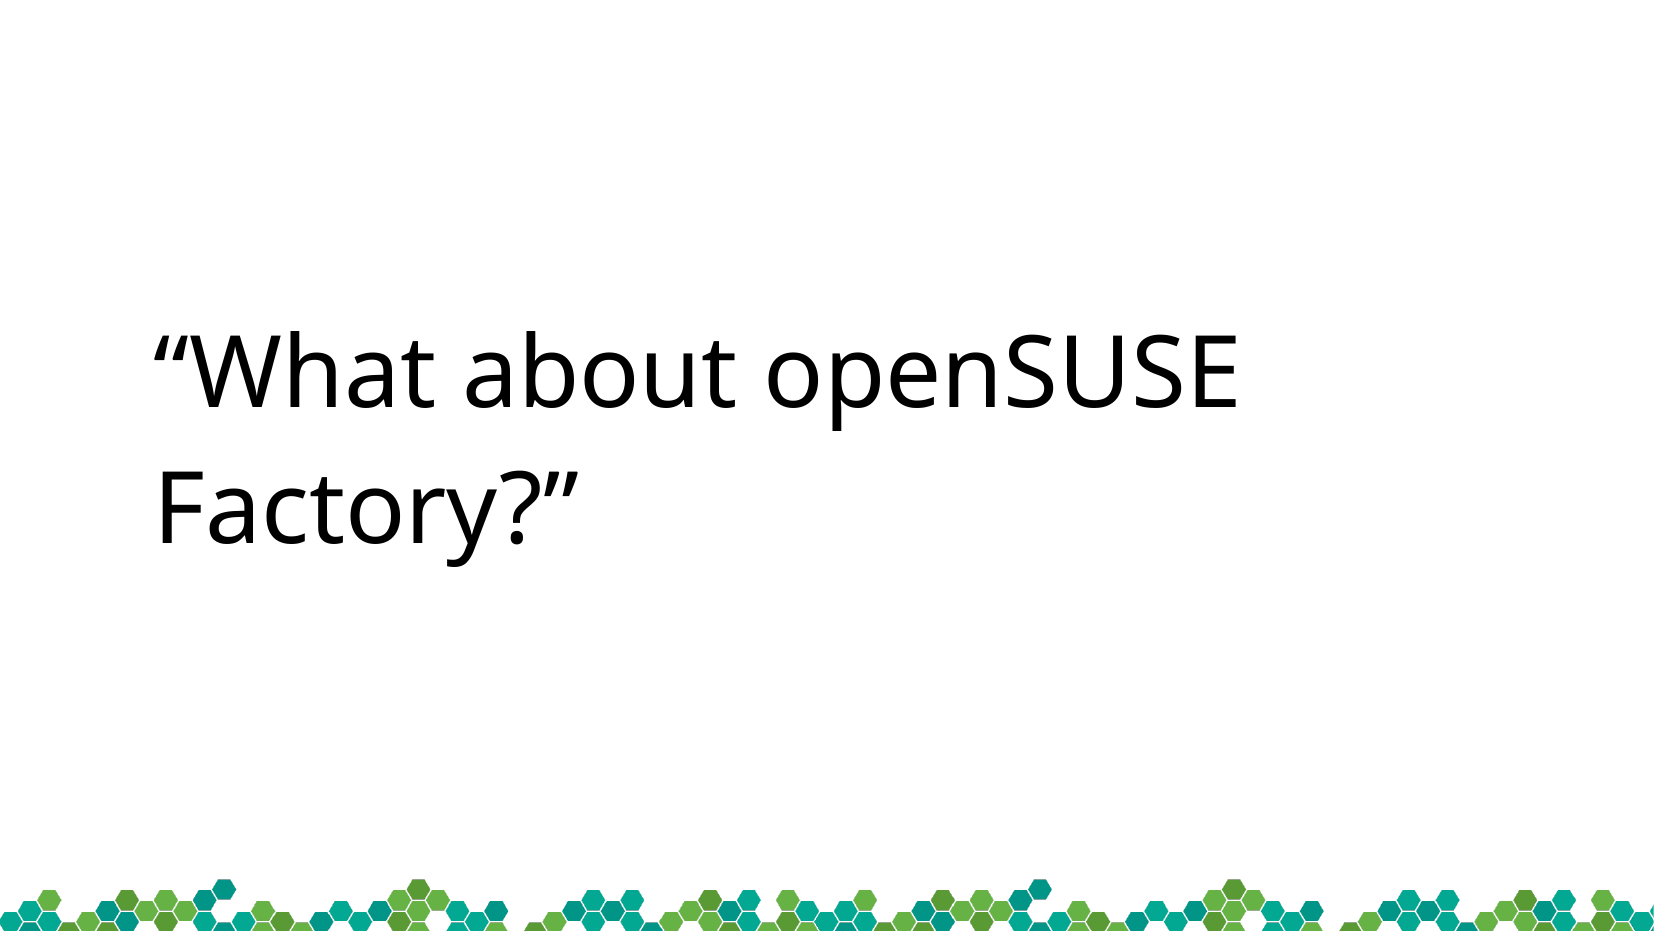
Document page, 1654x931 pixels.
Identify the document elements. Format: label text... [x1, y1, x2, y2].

list “What about openSUSE Factory?” [82, 300, 1571, 758]
picture [0, 871, 1654, 931]
